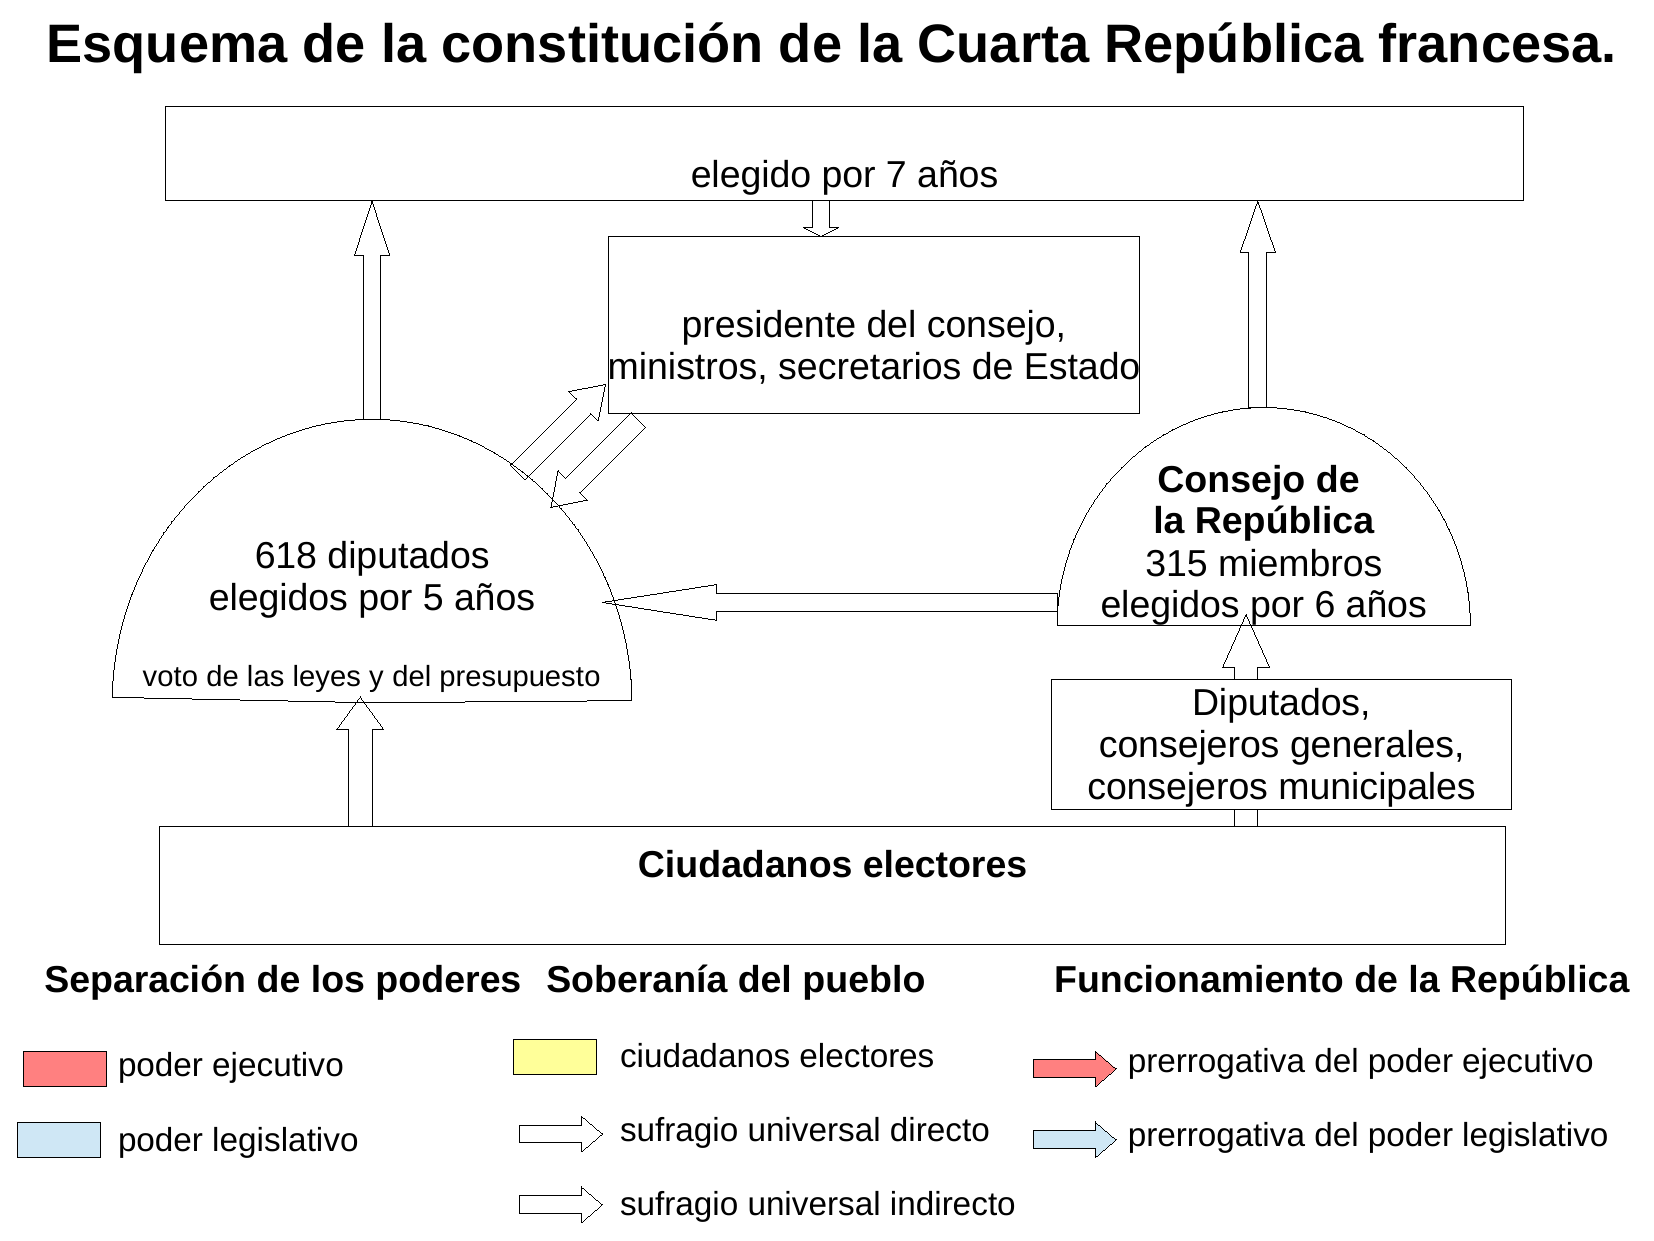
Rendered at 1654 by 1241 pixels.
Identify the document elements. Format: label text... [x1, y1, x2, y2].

text_box Diputados, consejeros generales, consejeros municipales [1051, 679, 1512, 810]
text_box [23, 1051, 107, 1087]
text_box [17, 1122, 101, 1158]
text_box [513, 1039, 597, 1075]
text_box Consejo de la República 315 miembros elegidos por 6 años [1057, 407, 1471, 626]
text_box Ciudadanos electores [159, 826, 1506, 945]
text_box Separación de los poderes poder ejecutivo poder legislativo [29, 950, 531, 1168]
text_box Soberanía del pueblo ciudadanos electores sufragio universal directo sufragio universal indirecto [531, 950, 1134, 1233]
text_box [1033, 1051, 1117, 1087]
text_box Funcionamiento de la República prerrogativa del poder ejecutivo prerrogativa del poder legislativo [1039, 950, 1654, 1163]
text_box Esquema de la constitución de la Cuarta República francesa. [23, 5, 1642, 83]
text_box elegido por 7 años [165, 106, 1524, 201]
text_box presidente del consejo, ministros, secretarios de Estado [608, 236, 1140, 414]
text_box 618 diputados elegidos por 5 años voto de las leyes y del presupuesto [112, 419, 632, 703]
text_box [1033, 1121, 1117, 1158]
